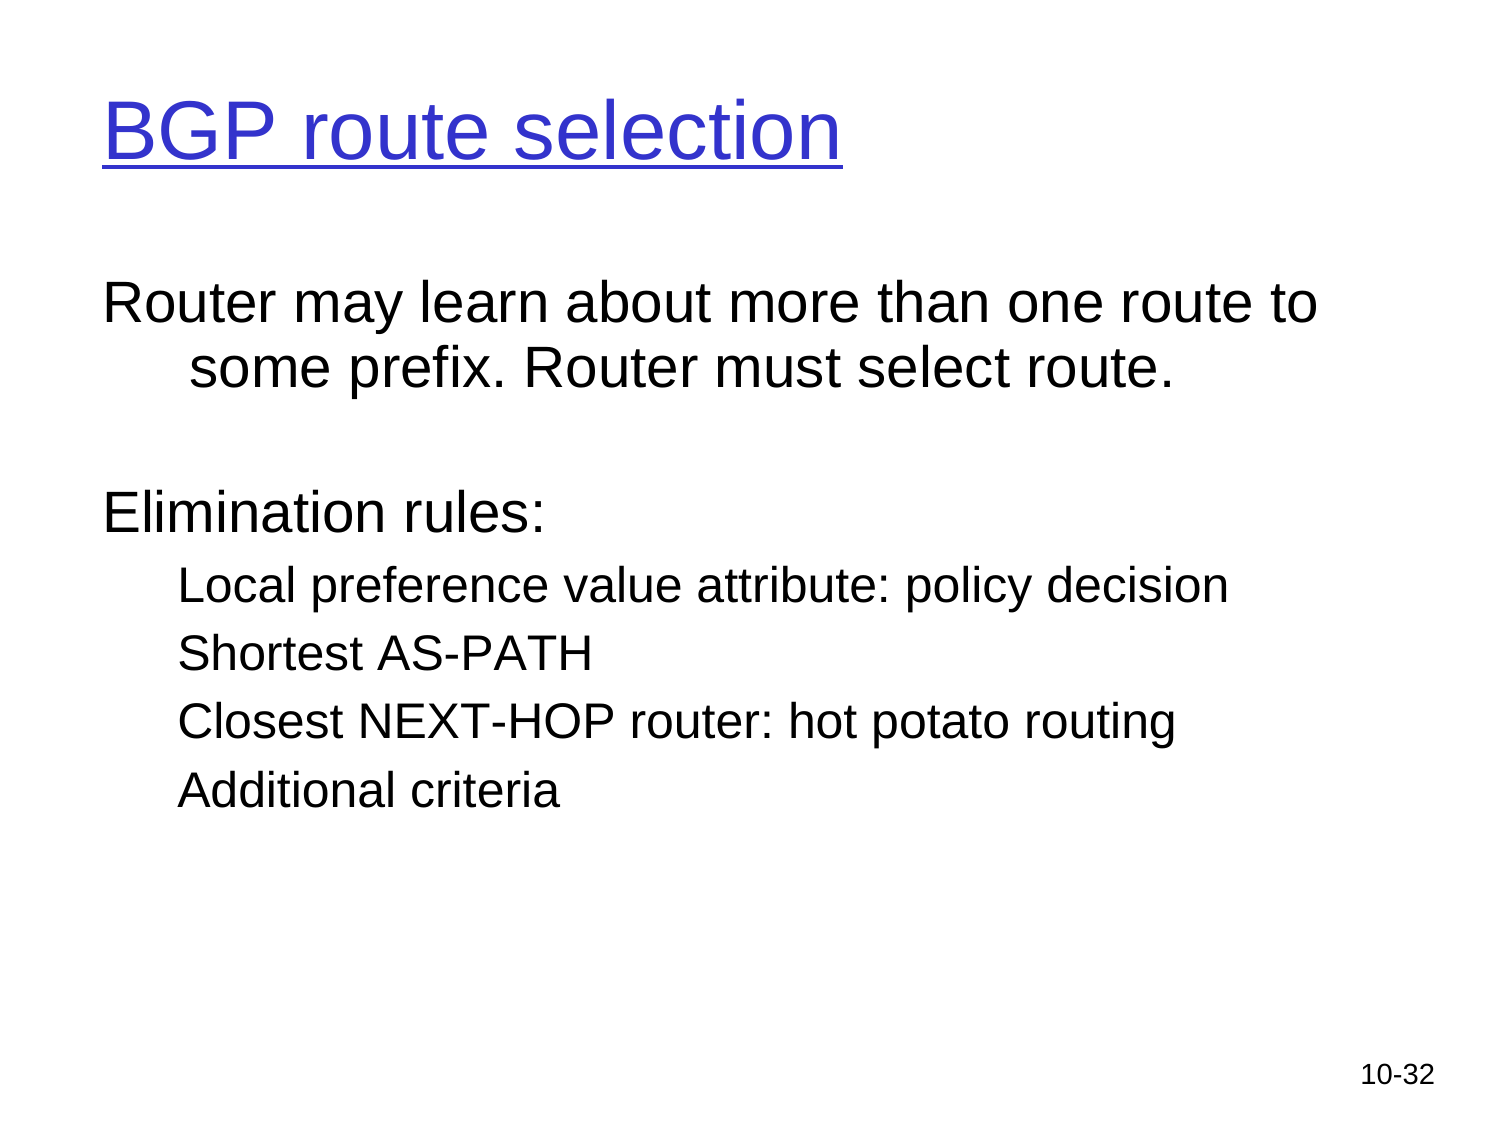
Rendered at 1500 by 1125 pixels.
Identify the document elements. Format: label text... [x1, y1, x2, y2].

title BGP route selection [87, 37, 1363, 225]
list Router may learn about more than one route to some prefix. Router must select route. Elimination rules: Local preference value attribute: policy decision Shortest AS-PATH Closest NEXT-HOP router: hot potato routing Additional criteria [87, 262, 1363, 1026]
